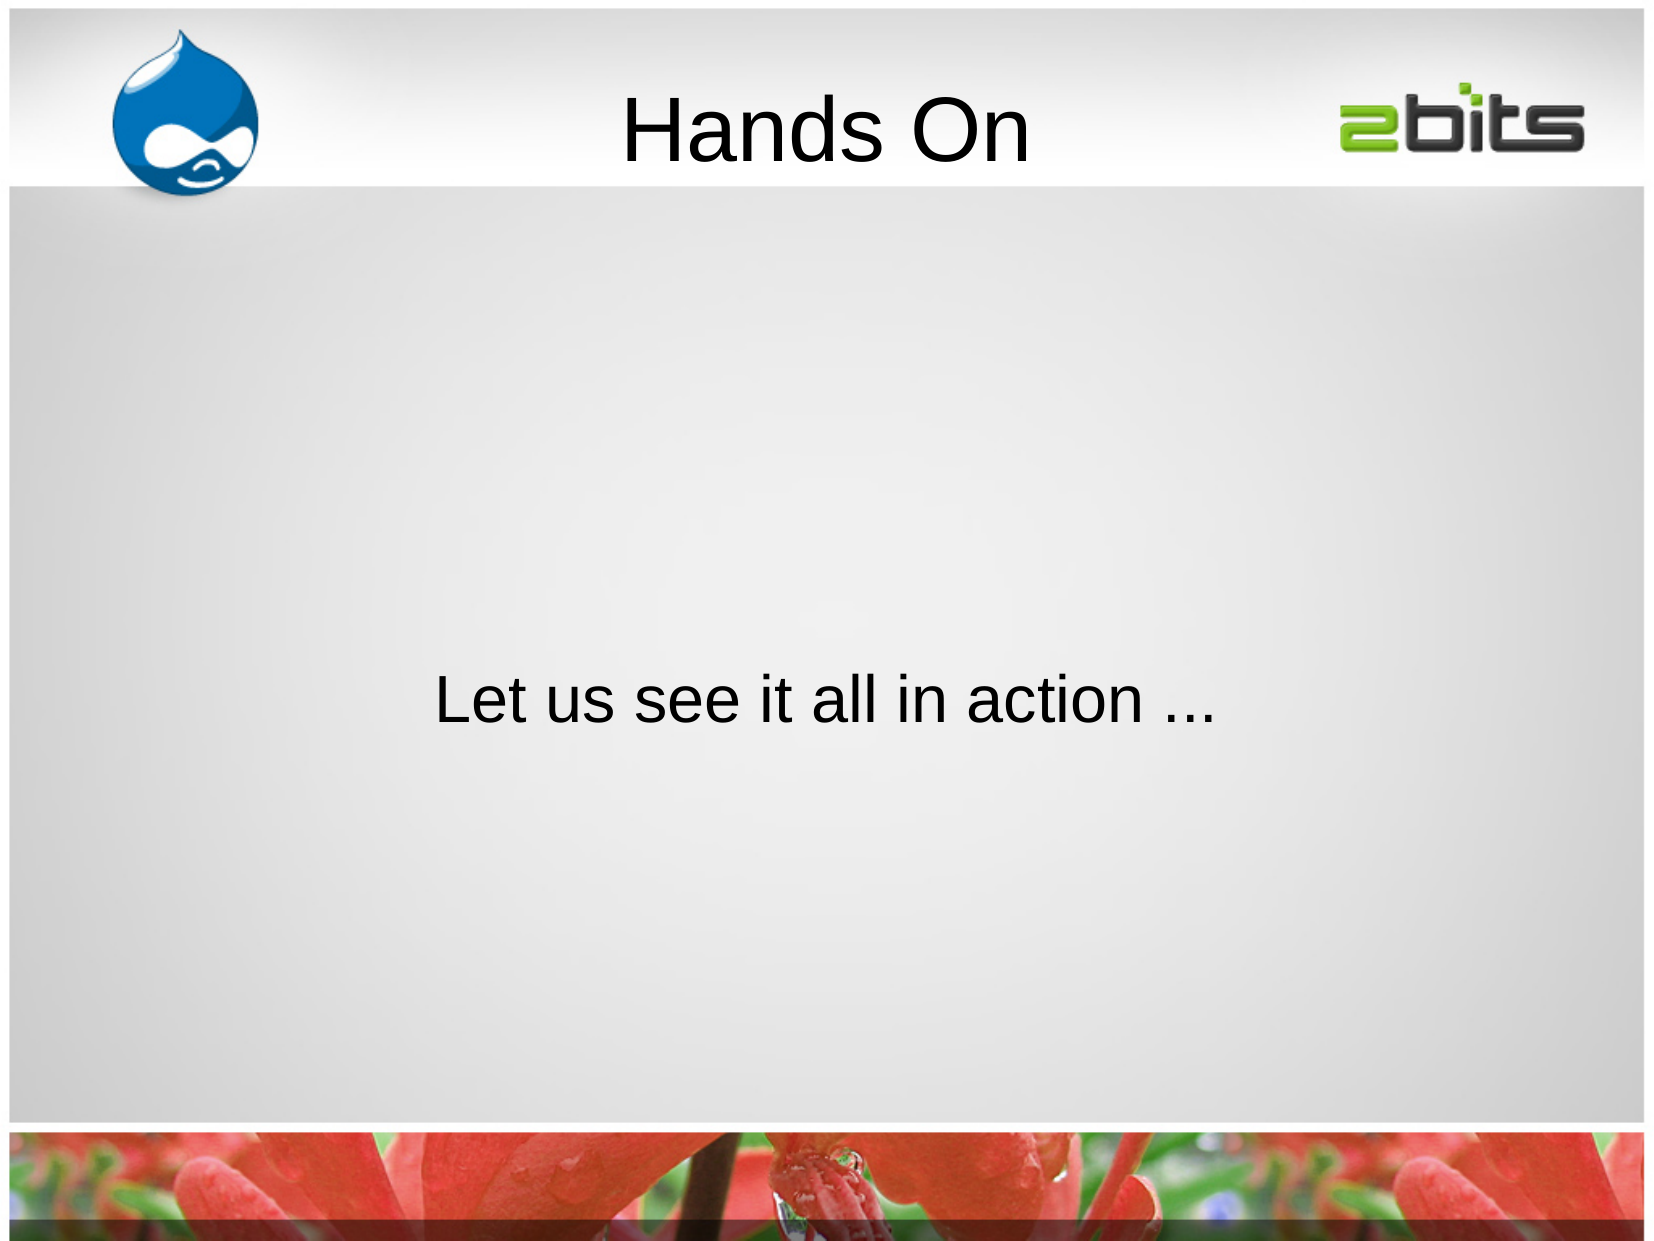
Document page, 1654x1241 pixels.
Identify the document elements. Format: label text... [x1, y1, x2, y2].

subtitle Let us see it all in action ... [82, 290, 1571, 1109]
picture [0, 0, 1654, 1241]
title Hands On [82, 25, 1571, 233]
